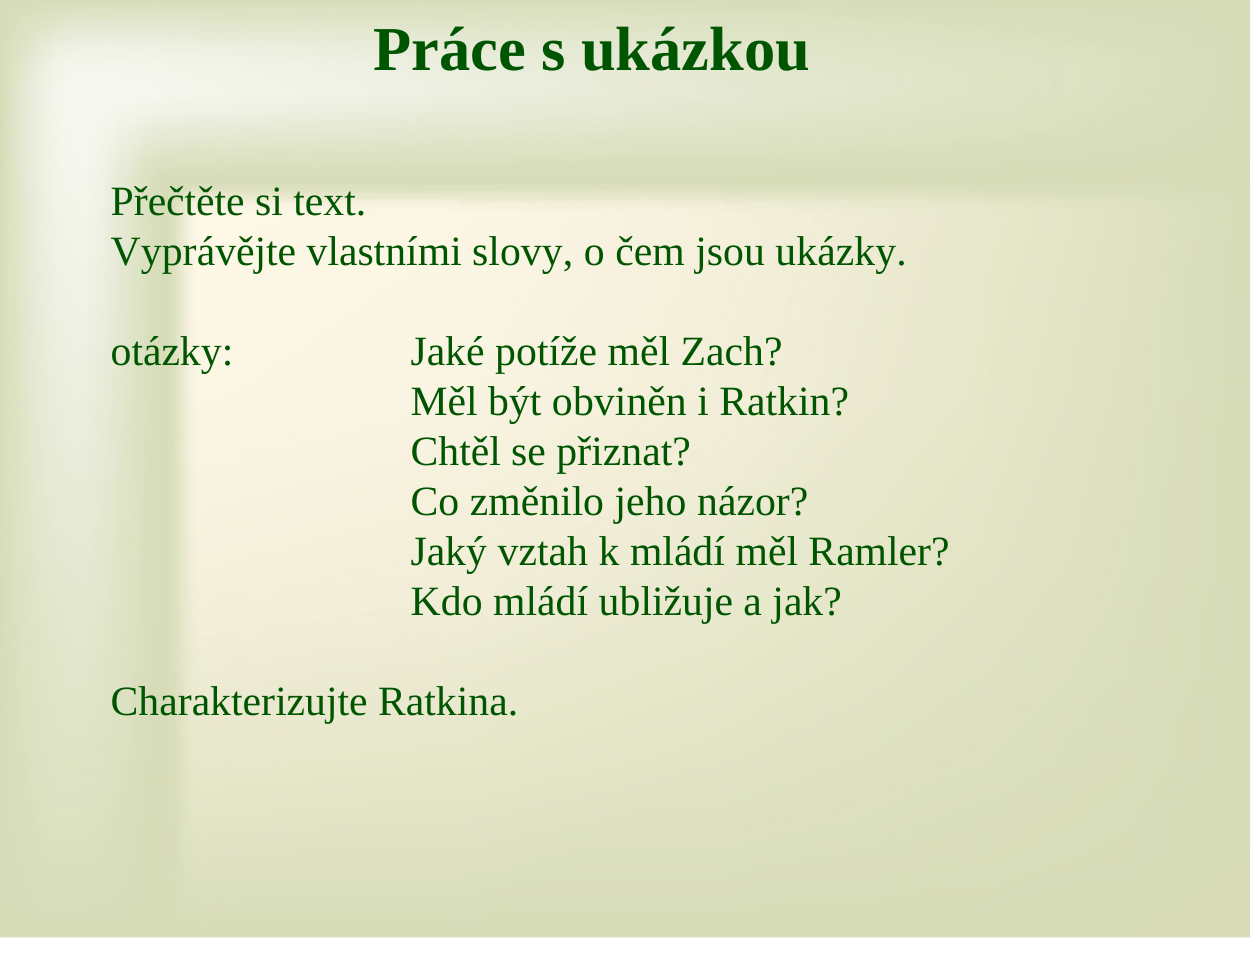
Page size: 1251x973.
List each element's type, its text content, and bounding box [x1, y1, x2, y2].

picture [0, 0, 1251, 972]
text_box Práce s ukázkou [358, 0, 827, 91]
text_box Přečtěte si text. Vyprávějte vlastními slovy, o čem jsou ukázky. otázky: Jaké potíže měl Zach? Měl být obviněn i Ratkin? Chtěl se přiznat? Co změnilo jeho názor? Jaký vztah k mládí měl Ramler? Kdo mládí ubližuje a jak? Charakterizujte Ratkina. [95, 165, 1098, 830]
